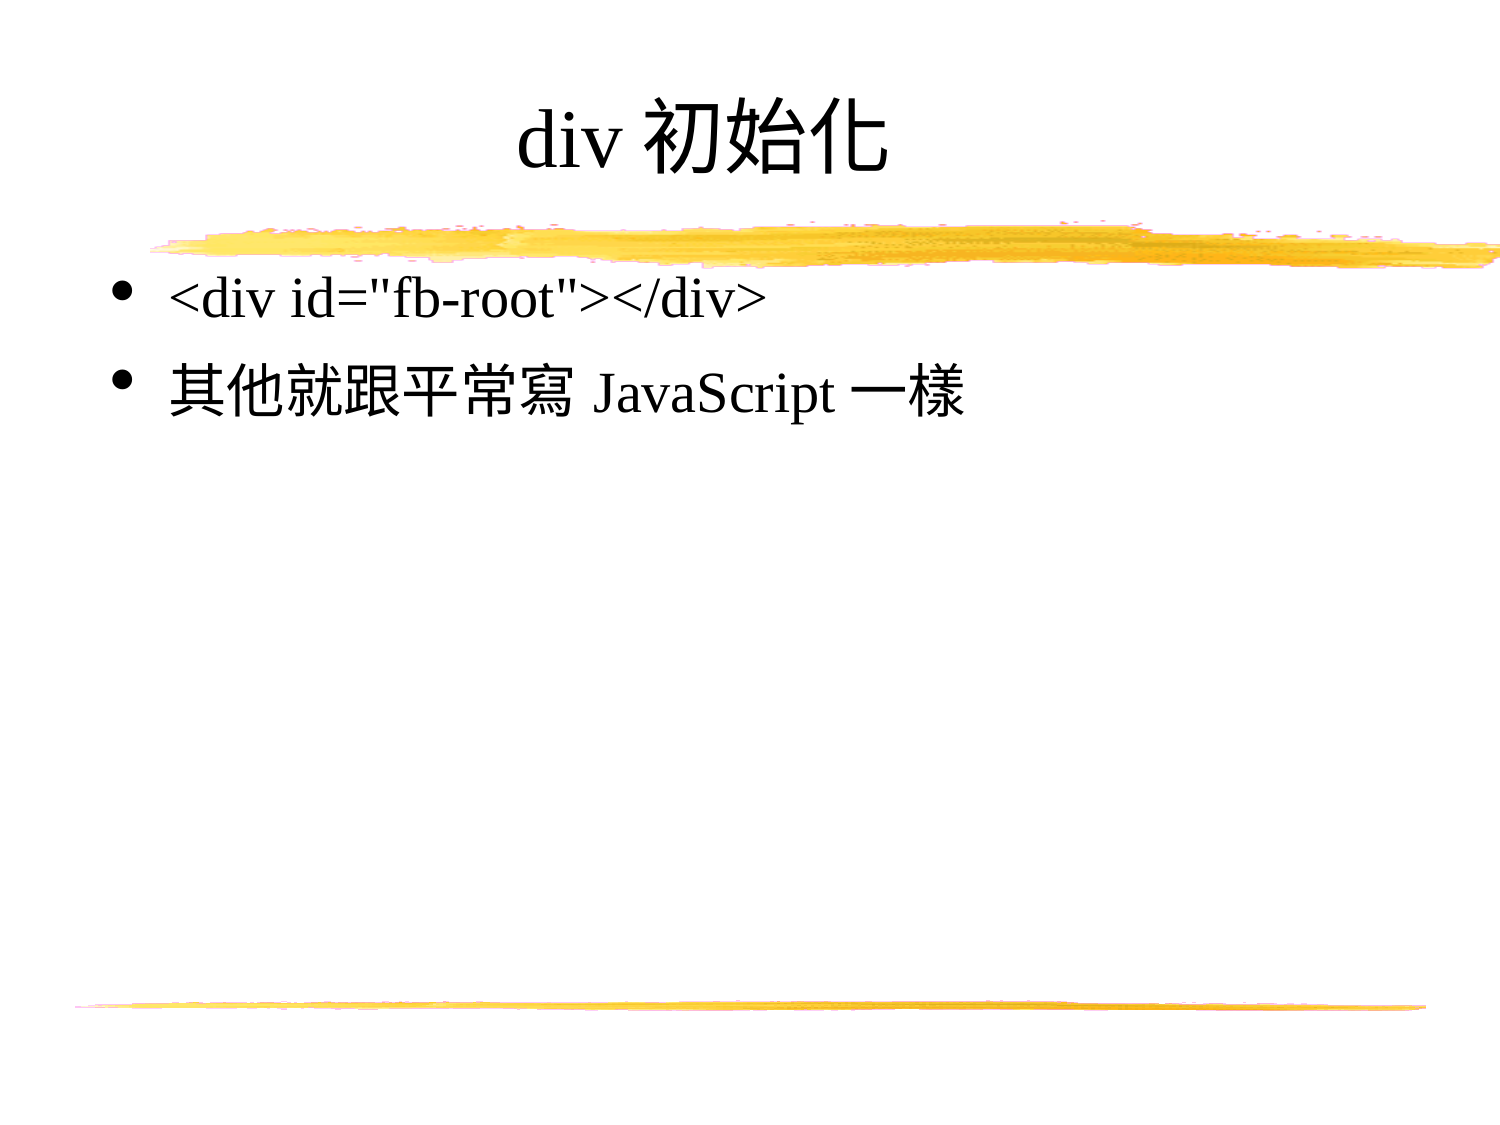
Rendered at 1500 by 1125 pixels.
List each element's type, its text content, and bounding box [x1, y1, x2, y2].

picture [75, 999, 1426, 1013]
title div初始化 [66, 37, 1342, 225]
picture [150, 215, 1500, 279]
list <div id="fb-root"></div> 其他就跟平常寫JavaScript一樣 [112, 265, 1388, 978]
